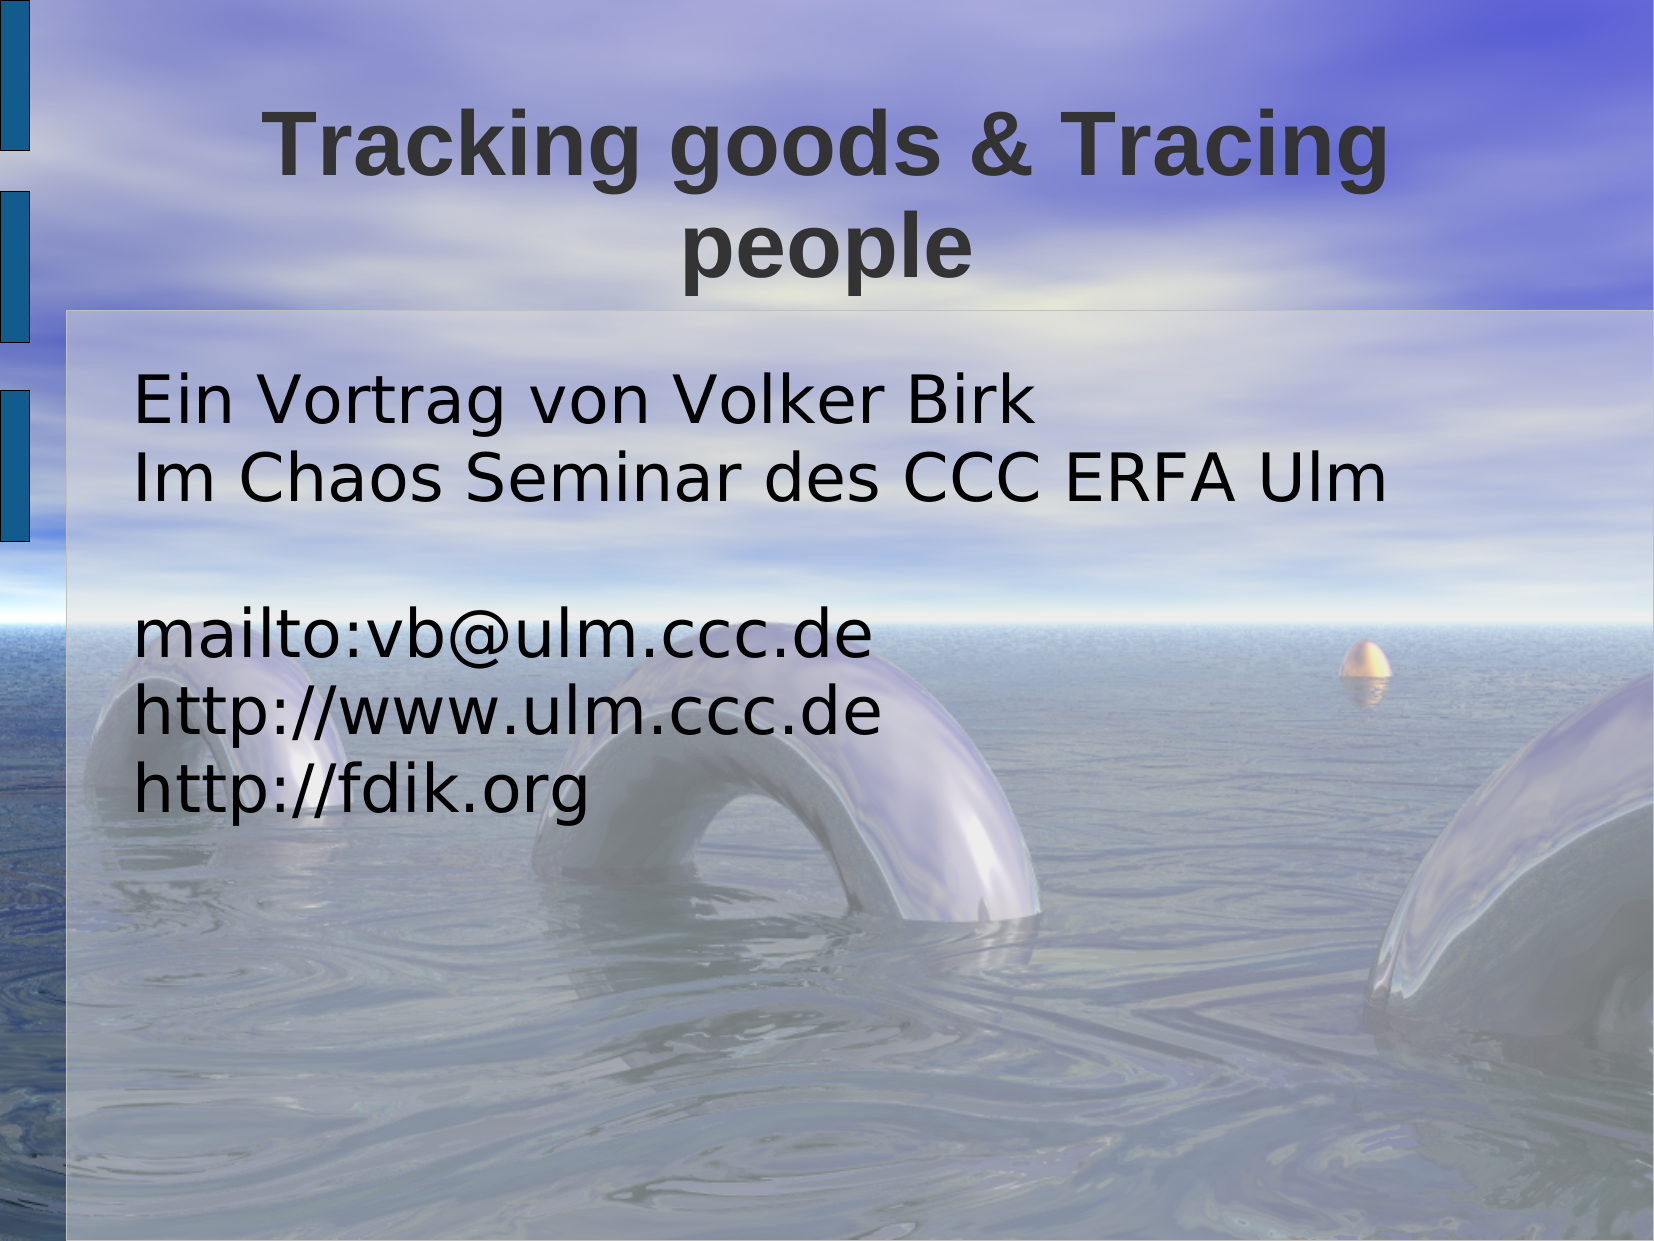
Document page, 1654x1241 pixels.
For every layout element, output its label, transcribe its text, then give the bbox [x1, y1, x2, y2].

picture [0, 0, 1654, 1241]
text_box Ein Vortrag von Volker Birk Im Chaos Seminar des CCC ERFA Ulm mailto:vb@ulm.ccc.de http://www.ulm.ccc.de http://fdik.org [118, 354, 1595, 914]
title Tracking goods & Tracing people [121, 87, 1534, 302]
